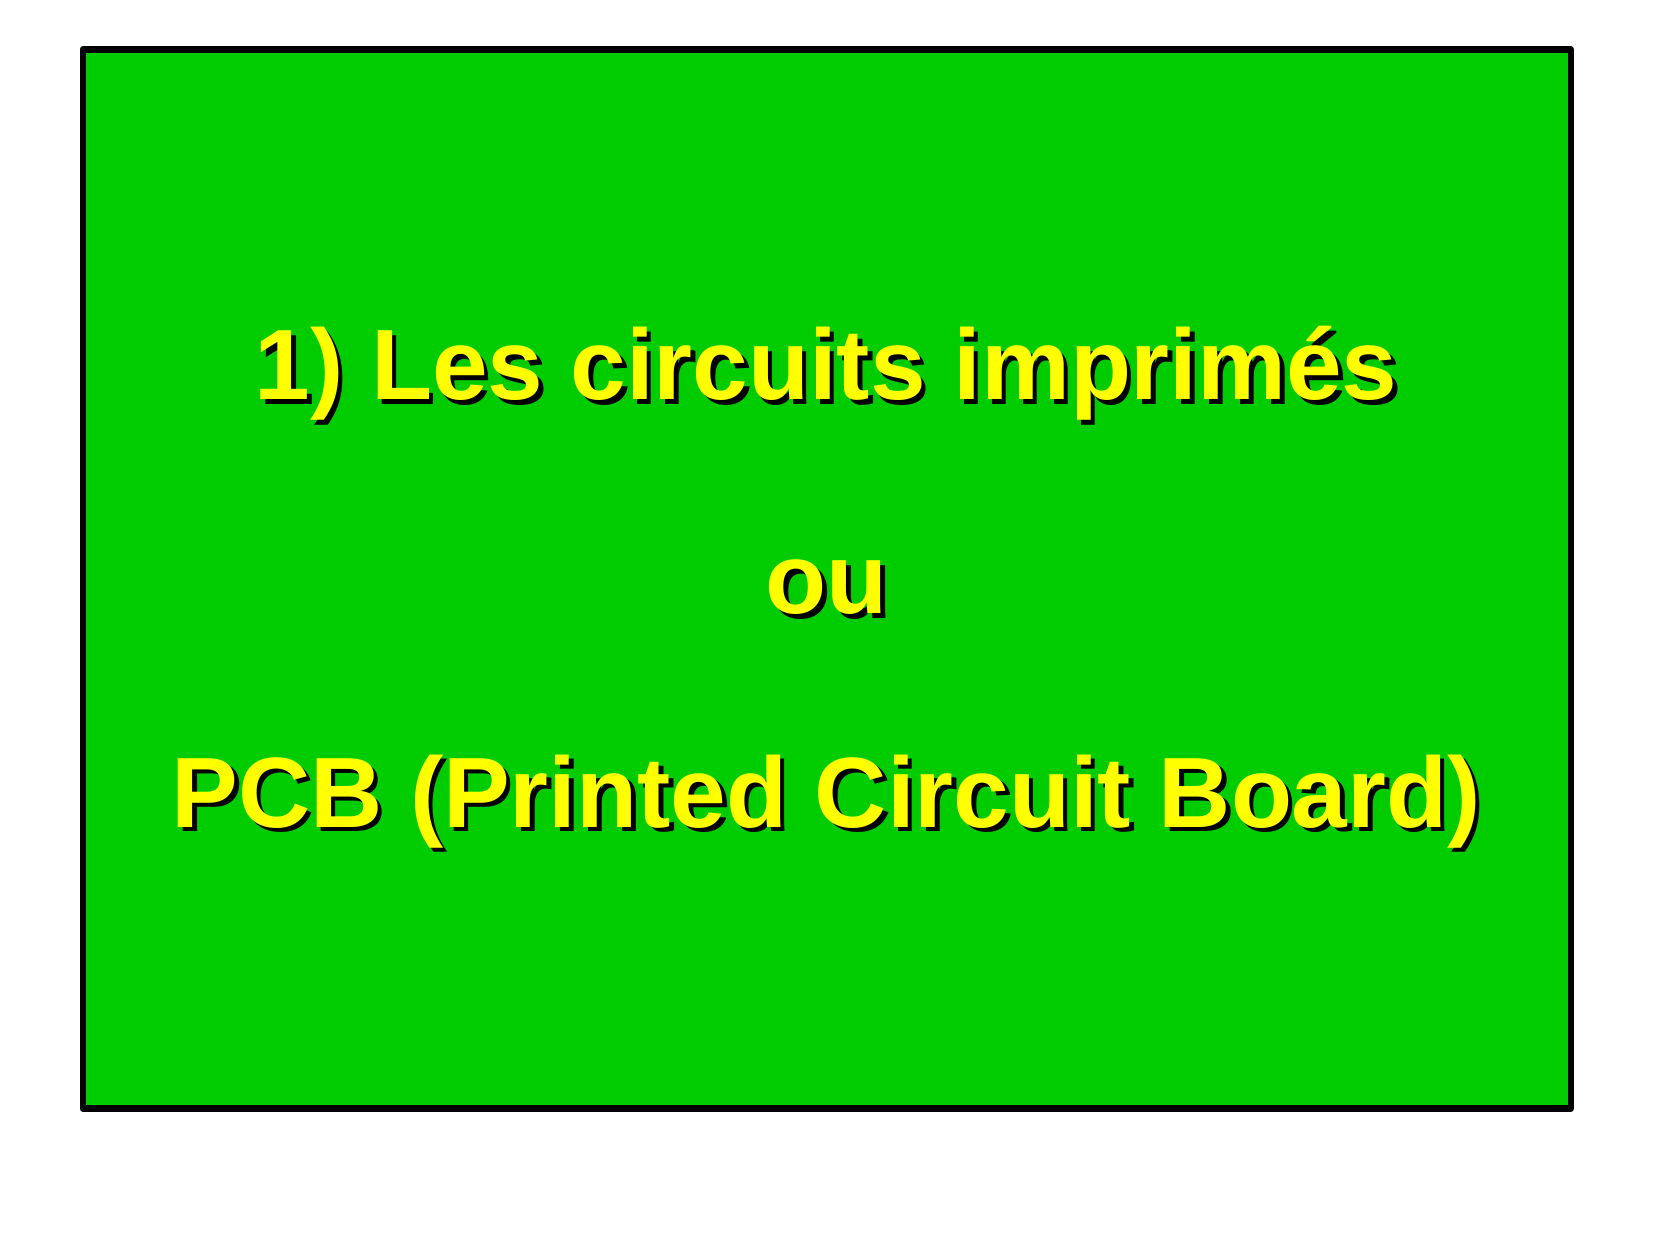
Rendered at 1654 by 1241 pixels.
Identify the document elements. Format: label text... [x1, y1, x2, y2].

subtitle 1) Les circuits imprimés ou PCB (Printed Circuit Board) [82, 49, 1571, 1109]
